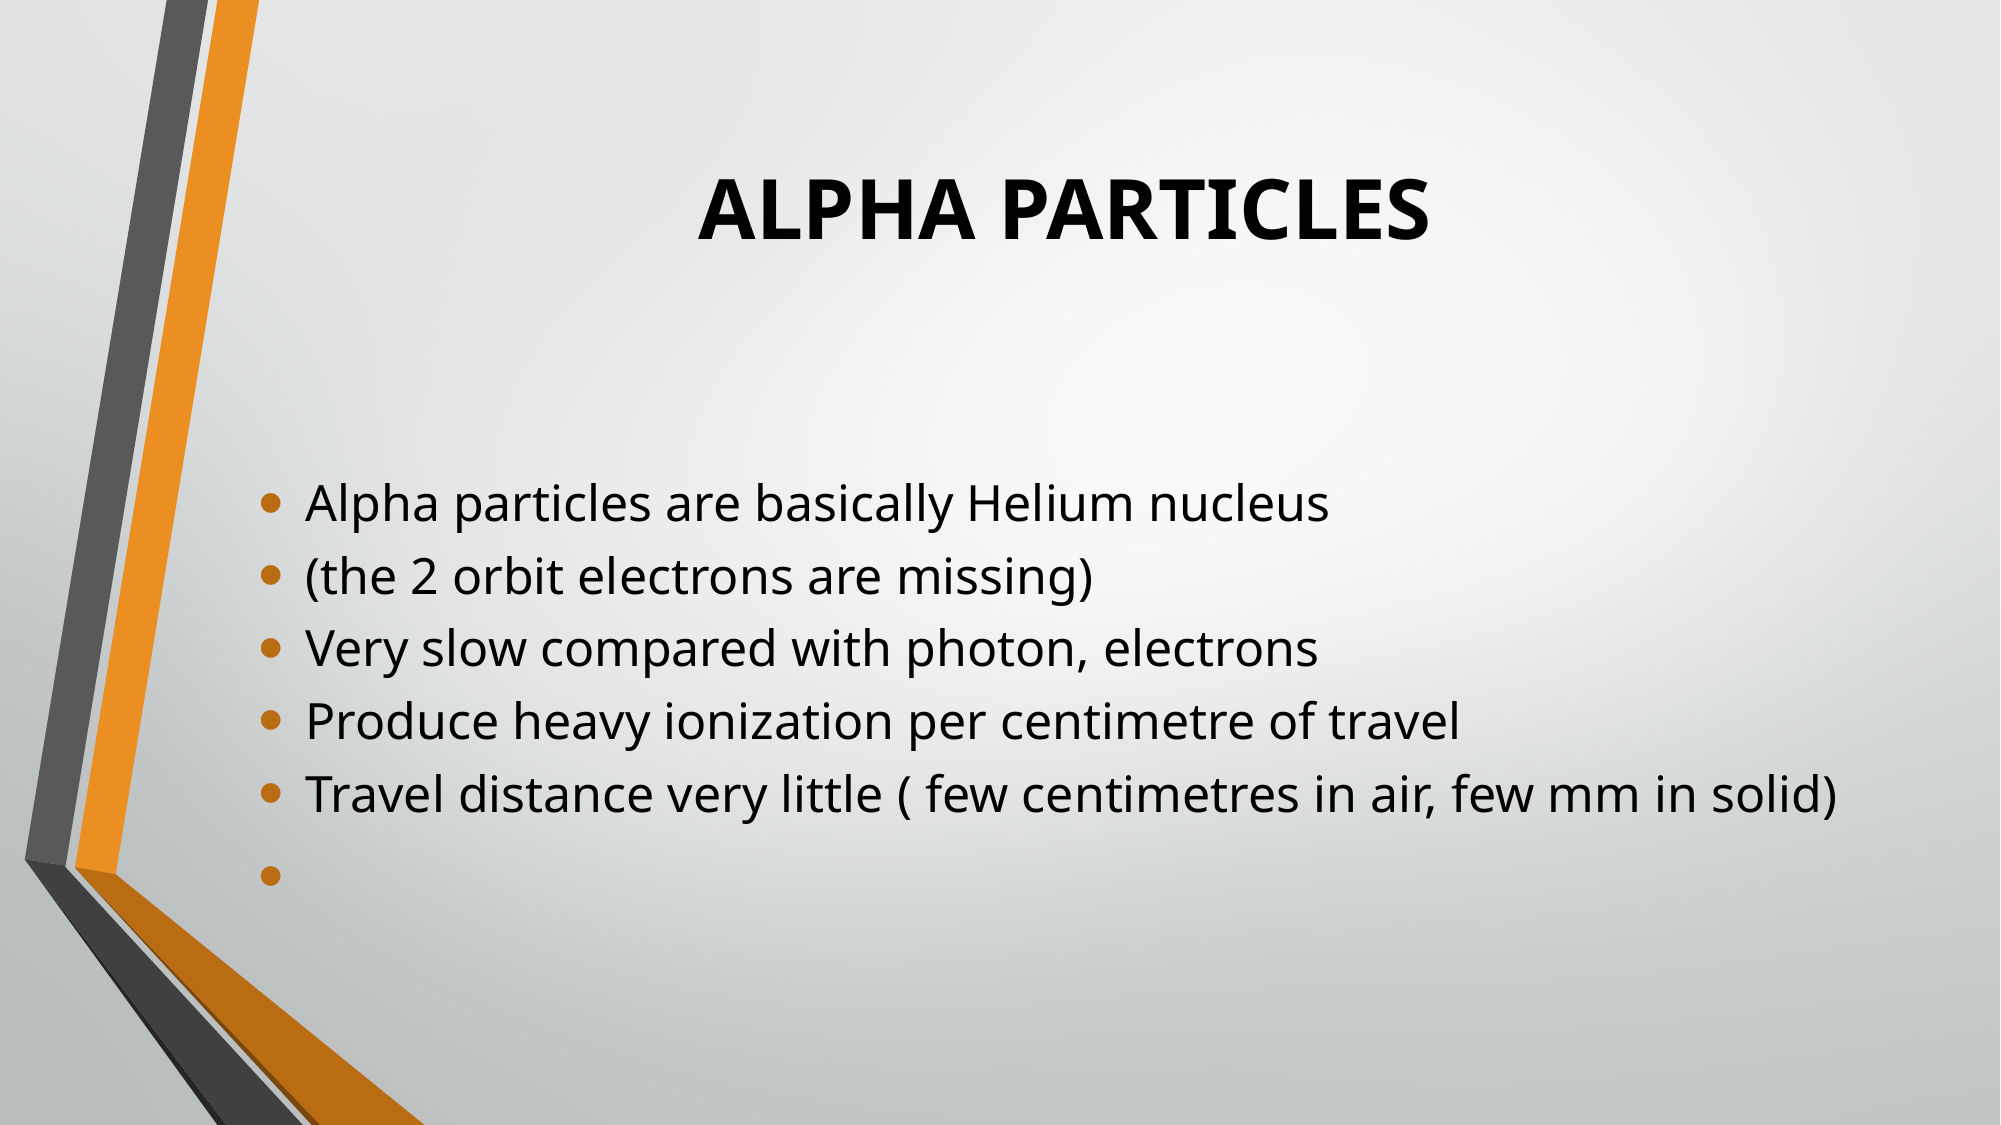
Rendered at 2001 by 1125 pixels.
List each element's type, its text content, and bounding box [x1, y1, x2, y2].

title ALPHA PARTICLES [243, 112, 1887, 400]
list Alpha particles are basically Helium nucleus (the 2 orbit electrons are missing) Very slow compared with photon, electrons Produce heavy ionization per centimetre of travel Travel distance very little ( few centimetres in air, few mm in solid) [243, 437, 1887, 950]
